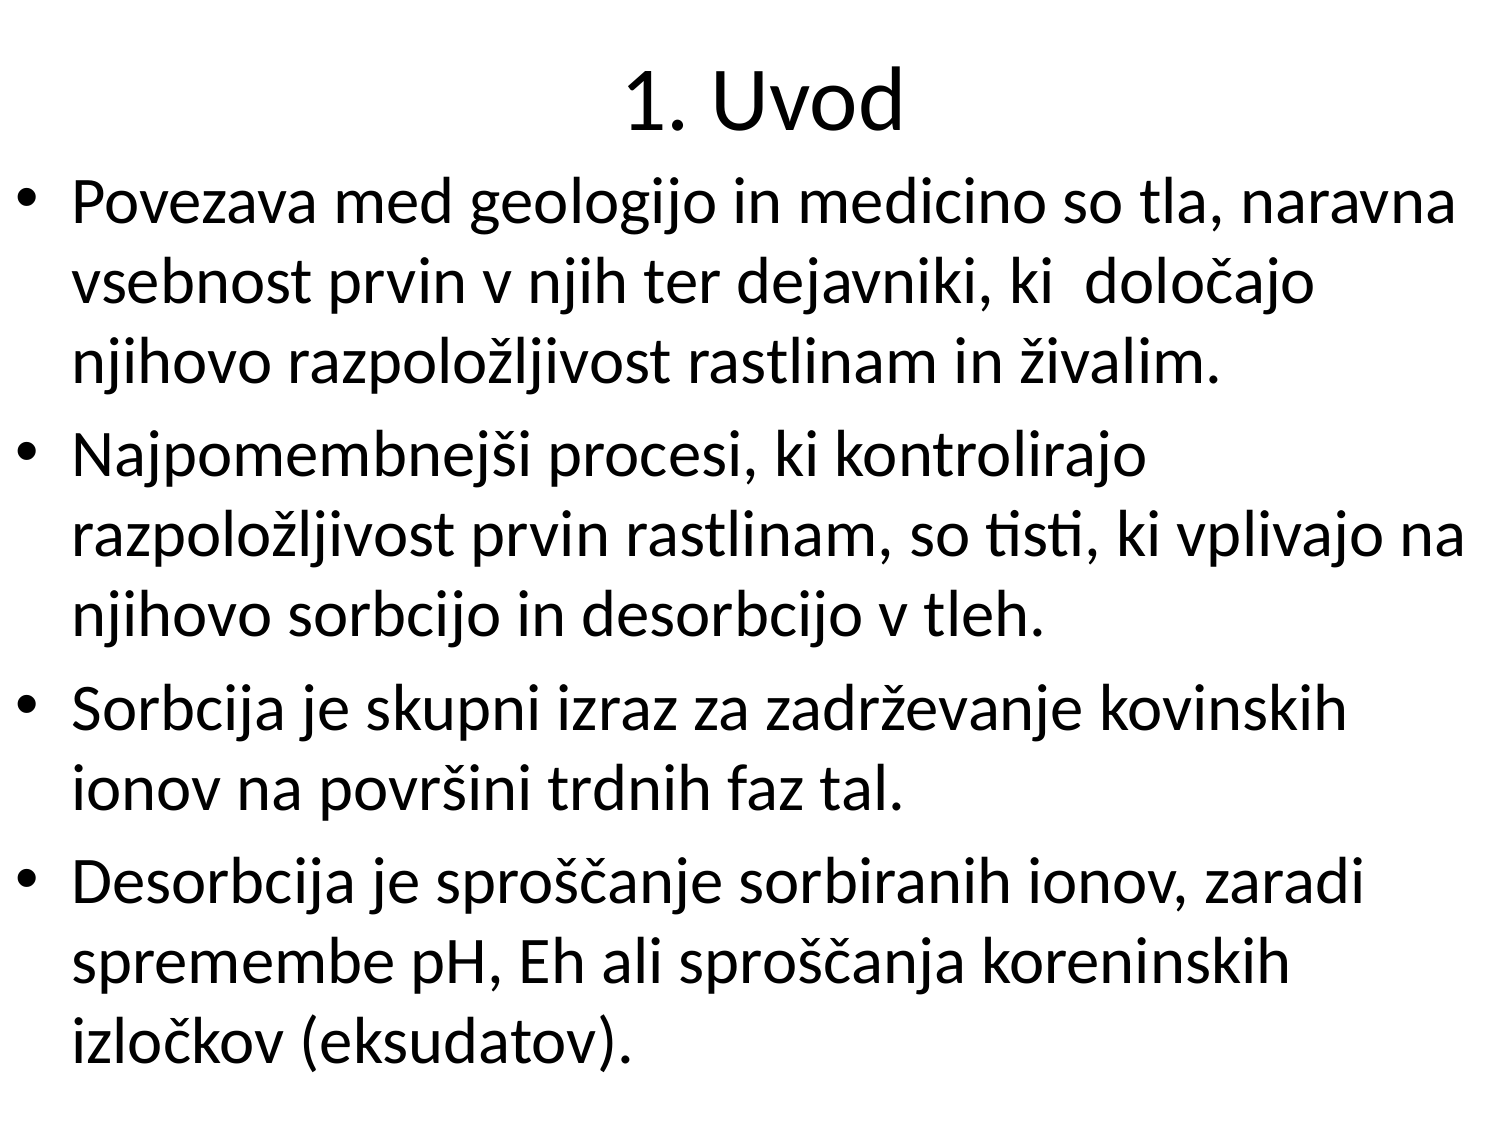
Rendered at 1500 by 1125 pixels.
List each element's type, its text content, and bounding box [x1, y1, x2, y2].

title 1. Uvod [88, 0, 1439, 148]
list Povezava med geologijo in medicino so tla, naravna vsebnost prvin v njih ter dejavniki, ki določajo njihovo razpoložljivost rastlinam in živalim. Najpomembnejši procesi, ki kontrolirajo razpoložljivost prvin rastlinam, so tisti, ki vplivajo na njihovo sorbcijo in desorbcijo v tleh. Sorbcija je skupni izraz za zadrževanje kovinskih ionov na površini trdnih faz tal. Desorbcija je sproščanje sorbiranih ionov, zaradi spremembe pH, Eh ali sproščanja koreninskih izločkov (eksudatov). [0, 148, 1500, 1125]
